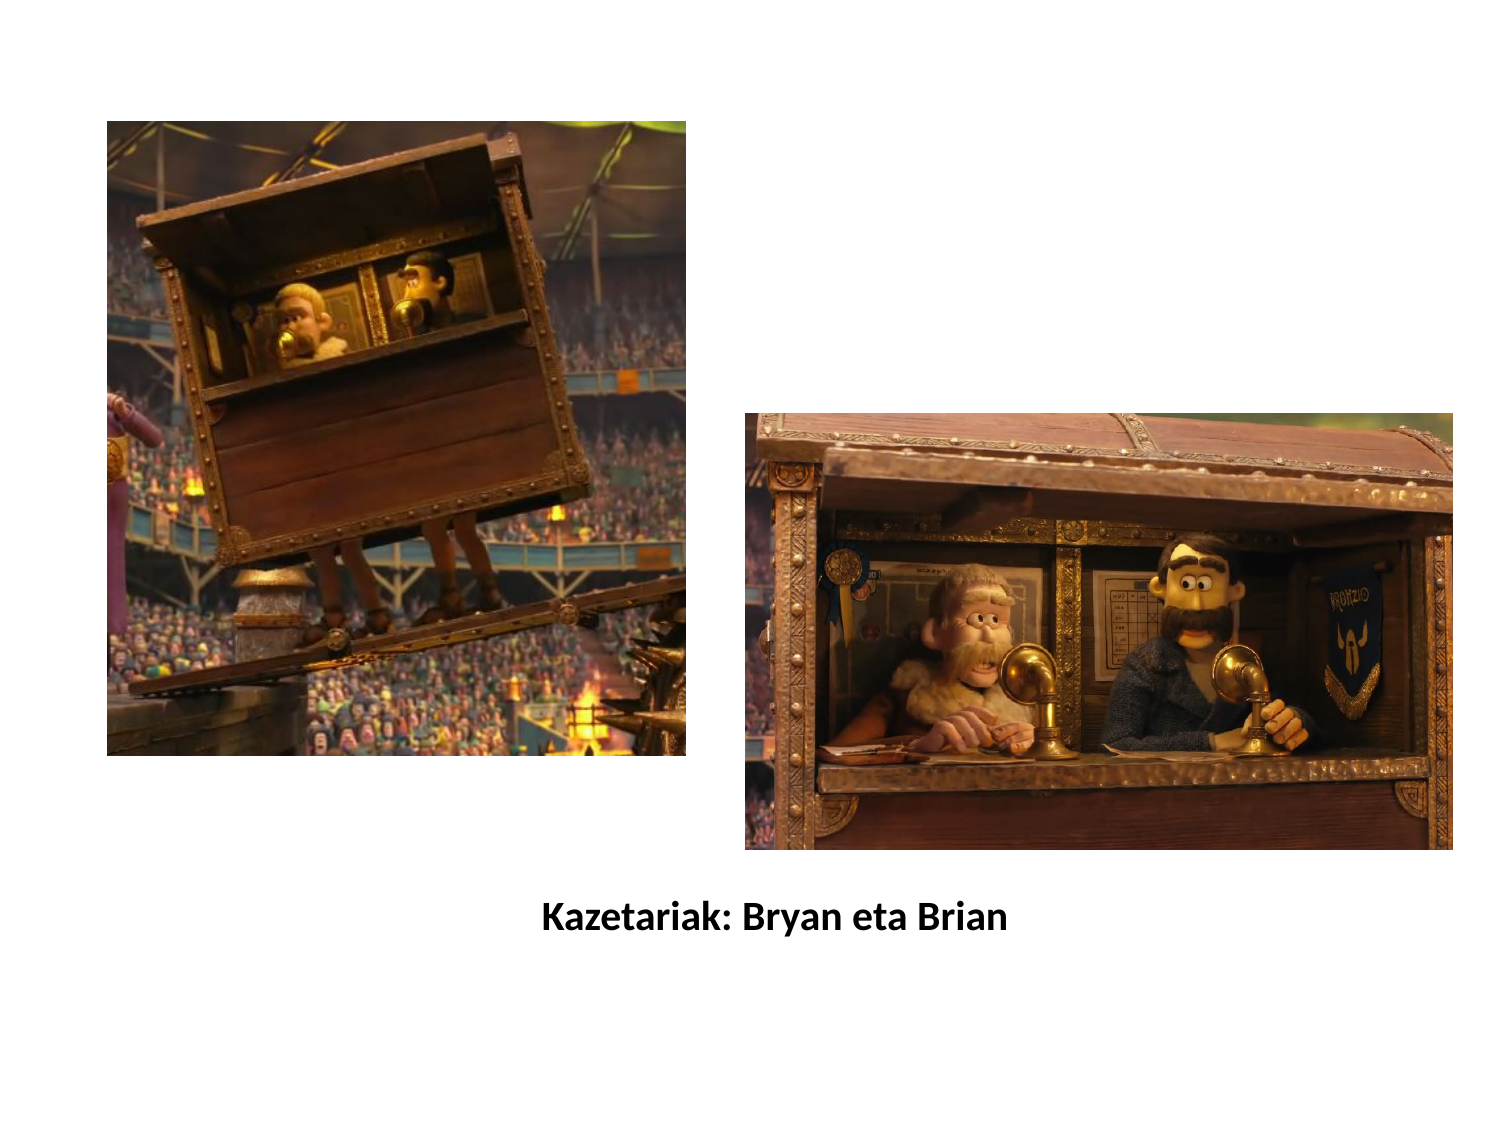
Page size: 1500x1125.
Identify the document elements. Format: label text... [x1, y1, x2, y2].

picture [107, 121, 686, 756]
picture [745, 413, 1453, 850]
text_box Kazetariak: Bryan eta Brian [242, 881, 1309, 947]
